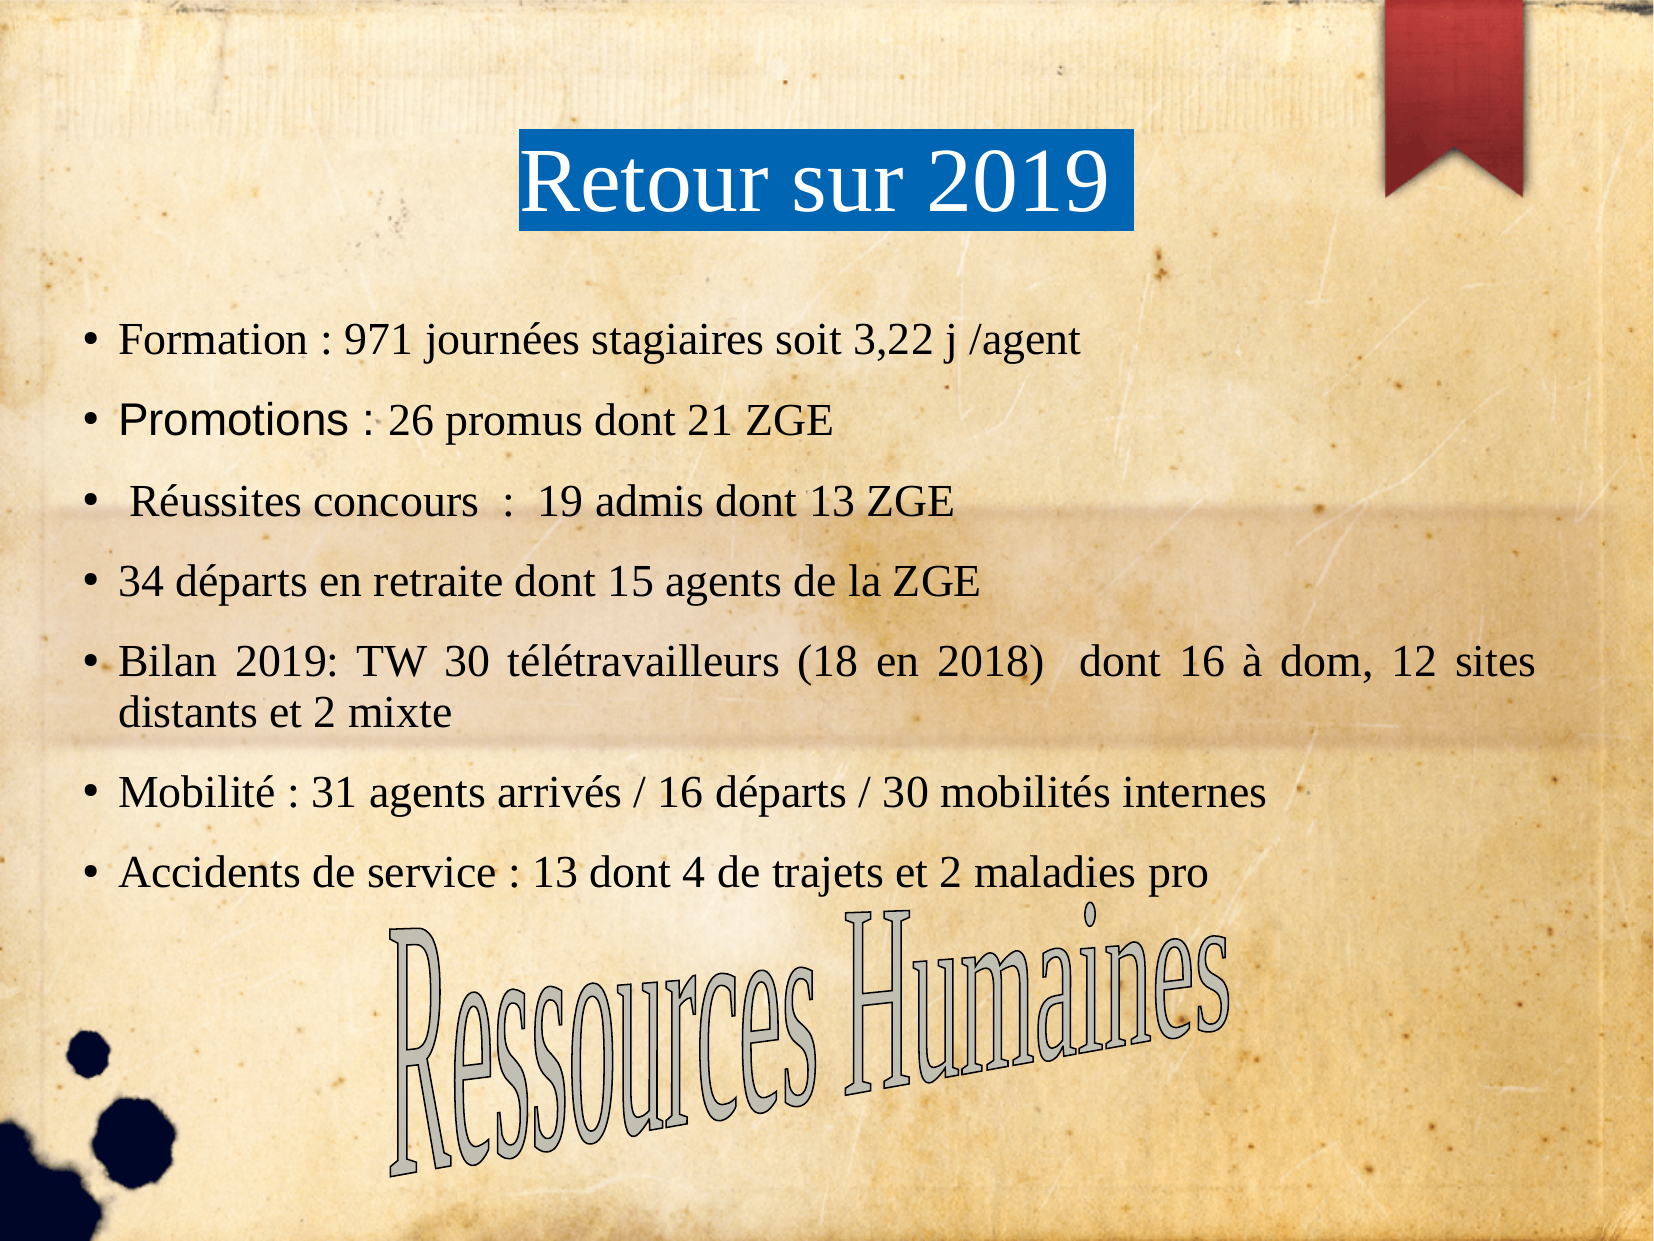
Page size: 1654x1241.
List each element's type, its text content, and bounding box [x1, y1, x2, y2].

text_box Ressources Humaines [1038, 948, 1076, 1062]
text_box Ressources Humaines [1106, 941, 1151, 1049]
list Formation : 971 journées stagiaires soit 3,22 j /agent Promotions : 26 promus dont 21 ZGE Réussites concours : 19 admis dont 13 ZGE 34 départs en retraite dont 15 agents de la ZGE Bilan 2019: TW 30 télétravailleurs (18 en 2018) dont 16 à dom, 12 sites distants et 2 mixte Mobilité : 31 agents arrivés / 16 départs / 30 mobilités internes Accidents de service : 13 dont 4 de trajets et 2 maladies pro [82, 224, 1538, 988]
text_box Ressources Humaines [454, 992, 491, 1166]
text_box Ressources Humaines [845, 910, 910, 1096]
title Retour sur 2019 [82, 76, 1571, 284]
text_box Ressources Humaines [1155, 938, 1192, 1039]
text_box Ressources Humaines [389, 928, 451, 1177]
text_box Ressources Humaines [497, 989, 528, 1159]
text_box Ressources Humaines [785, 967, 816, 1107]
text_box Ressources Humaines [1198, 935, 1229, 1032]
text_box Ressources Humaines [742, 970, 779, 1114]
text_box Ressources Humaines [1079, 947, 1103, 1054]
text_box Ressources Humaines [571, 983, 613, 1144]
text_box Ressources Humaines [699, 973, 736, 1121]
text_box Ressources Humaines [617, 982, 663, 1137]
picture [0, 0, 1654, 1241]
text_box Ressources Humaines [666, 975, 696, 1128]
text_box Ressources Humaines [913, 958, 959, 1083]
text_box Ressources Humaines [534, 986, 565, 1152]
text_box Ressources Humaines [962, 950, 1034, 1075]
